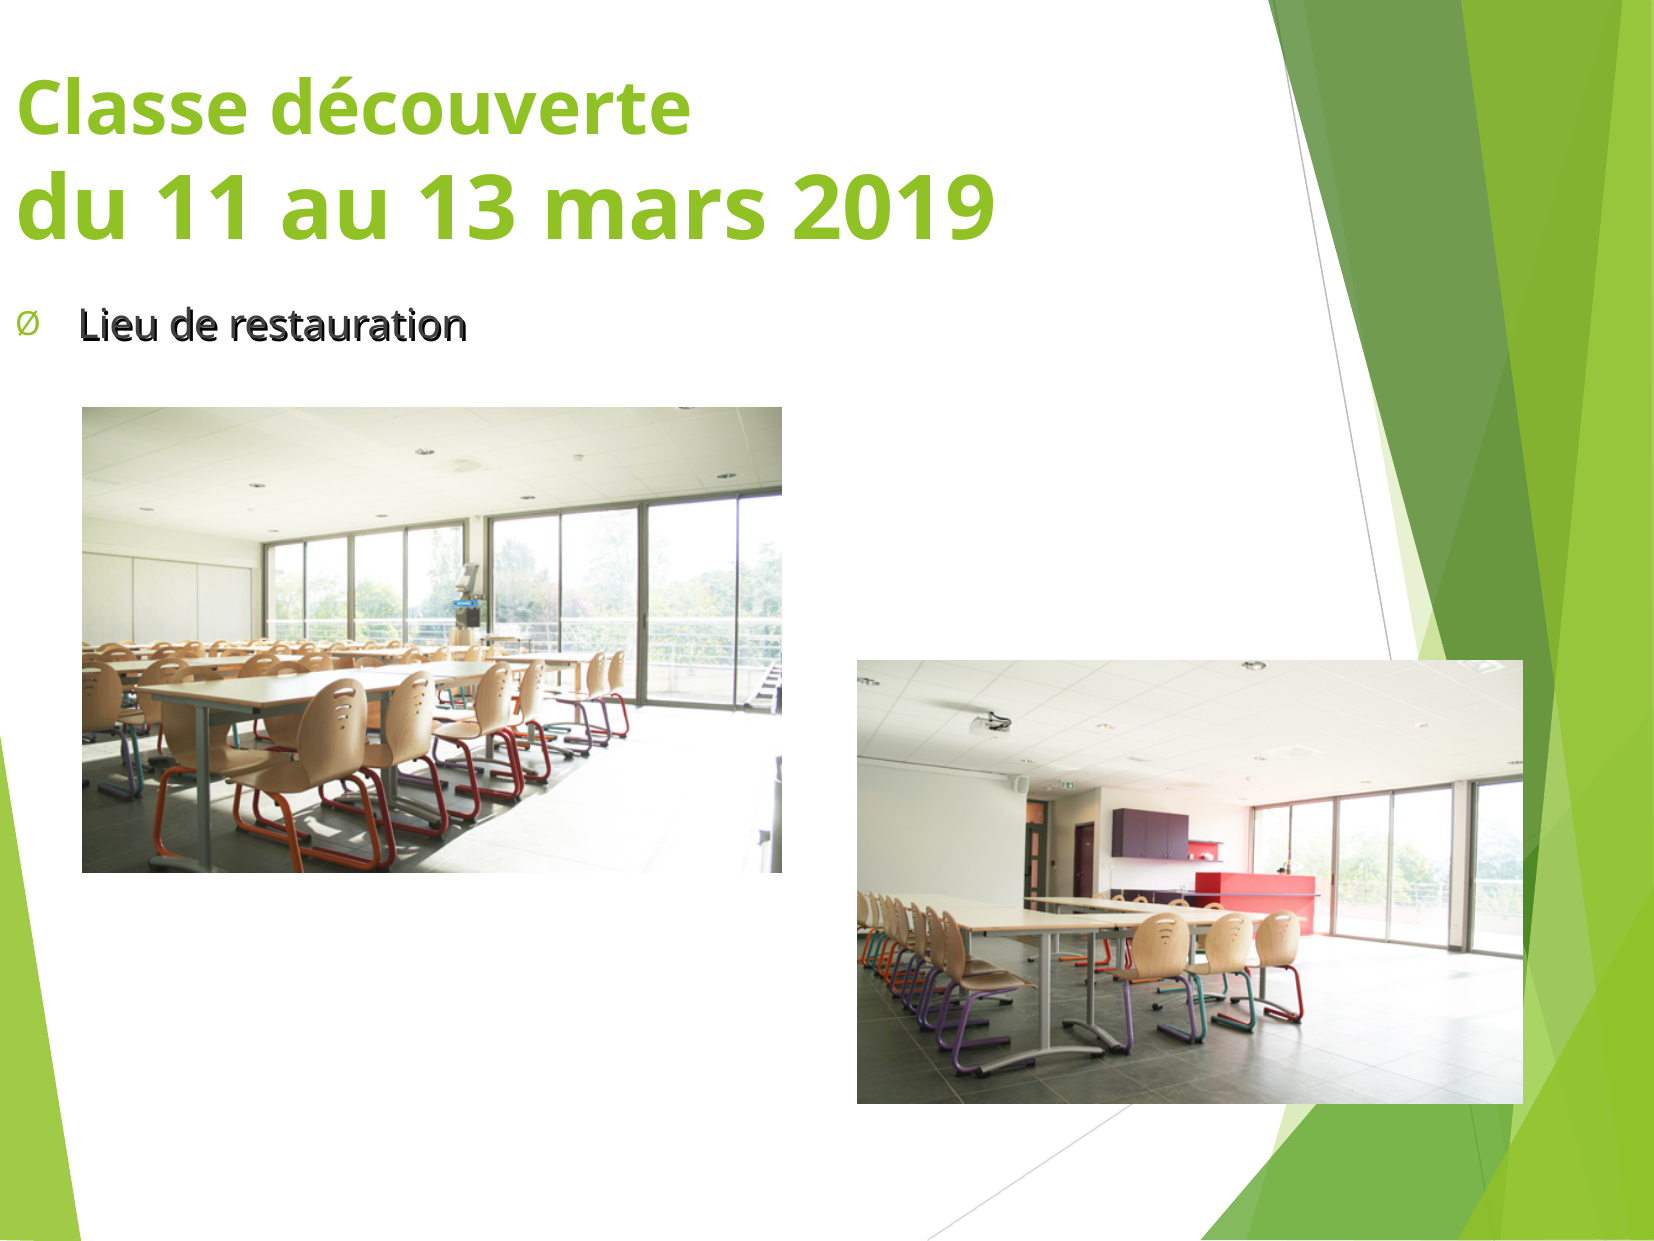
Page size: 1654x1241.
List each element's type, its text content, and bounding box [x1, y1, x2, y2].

list Lieu de restauration [0, 290, 1489, 788]
title Classe découverte du 11 au 13 mars 2019 [0, 52, 1489, 266]
picture [82, 407, 782, 873]
picture [857, 660, 1523, 1104]
